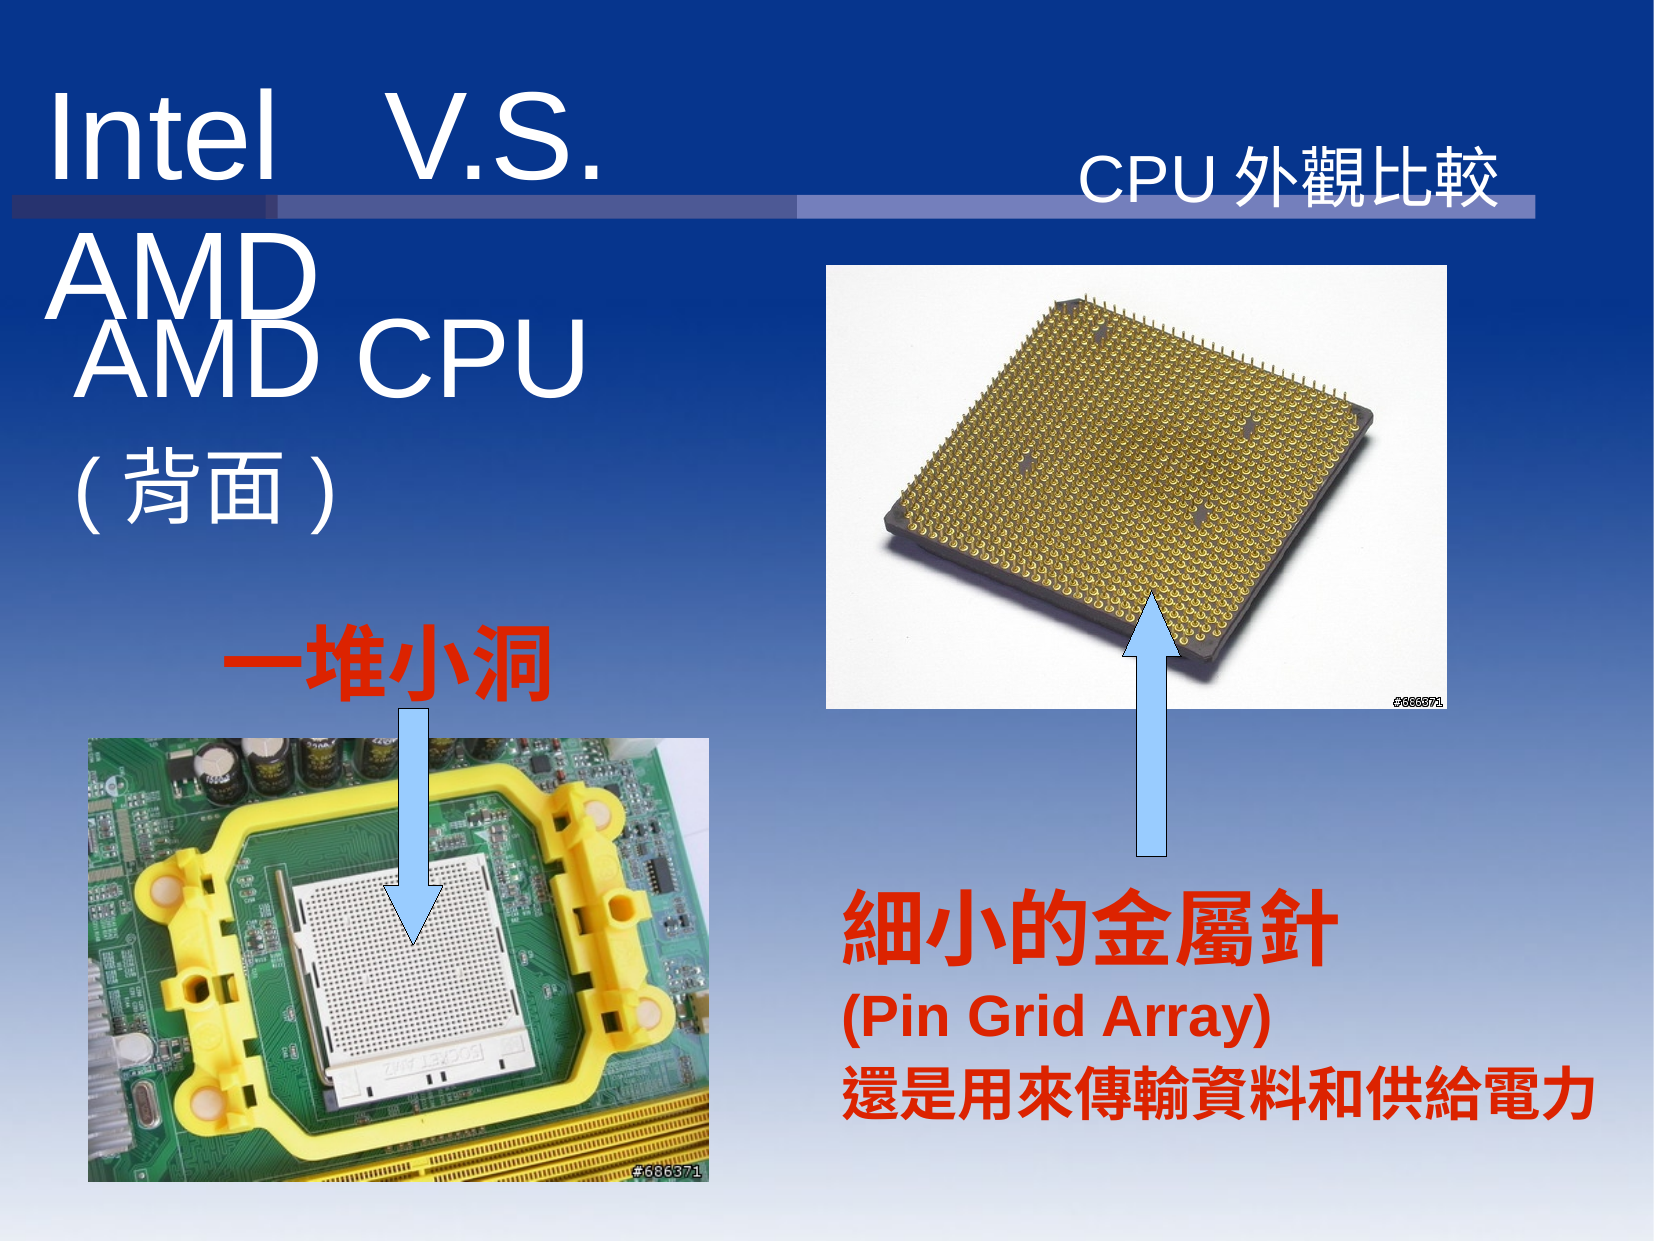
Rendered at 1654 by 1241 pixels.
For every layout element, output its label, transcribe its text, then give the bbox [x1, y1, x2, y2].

text_box 一堆小洞 [206, 590, 680, 706]
picture [0, 0, 1654, 1241]
text_box CPU外觀比較 [1062, 118, 1517, 214]
text_box Intel V.S. AMD [29, 59, 965, 214]
text_box 細小的金屬針 (Pin Grid Array) 還是用來傳輸資料和供給電力 [826, 855, 1625, 1107]
text_box AMD CPU (背面) [59, 288, 709, 529]
text_box [1122, 590, 1182, 857]
text_box [383, 708, 443, 945]
